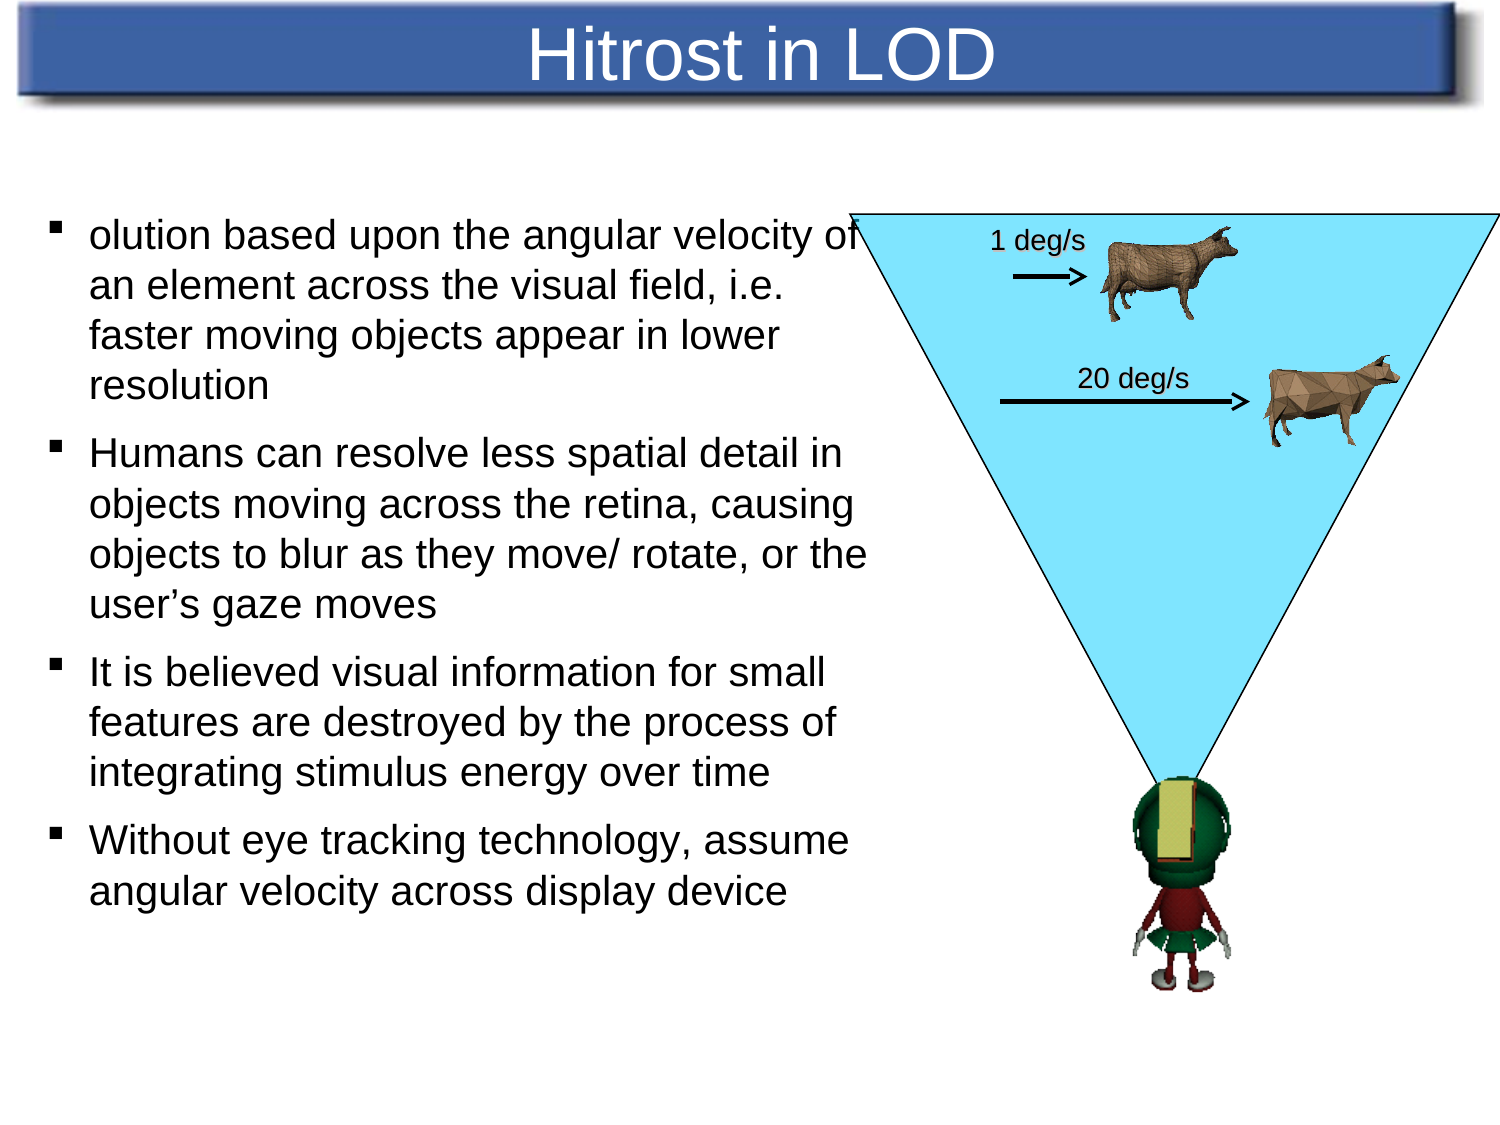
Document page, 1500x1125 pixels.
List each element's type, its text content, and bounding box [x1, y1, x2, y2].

list olution based upon the angular velocity of an element across the visual field, i.e. faster moving objects appear in lower resolution Humans can resolve less spatial detail in objects moving across the retina, causing objects to blur as they move/ rotate, or the user’s gaze moves It is believed visual information for small features are destroyed by the process of integrating stimulus energy over time Without eye tracking technology, assume angular velocity across display device [0, 200, 901, 1013]
title Hitrost in LOD [24, 0, 1500, 103]
text_box 20 deg/s [1062, 351, 1225, 402]
picture [1262, 351, 1401, 448]
picture [16, 0, 1484, 113]
text_box 1 deg/s [975, 214, 1138, 265]
picture [1100, 751, 1269, 1013]
text_box [849, 214, 1500, 751]
picture [1100, 226, 1238, 322]
